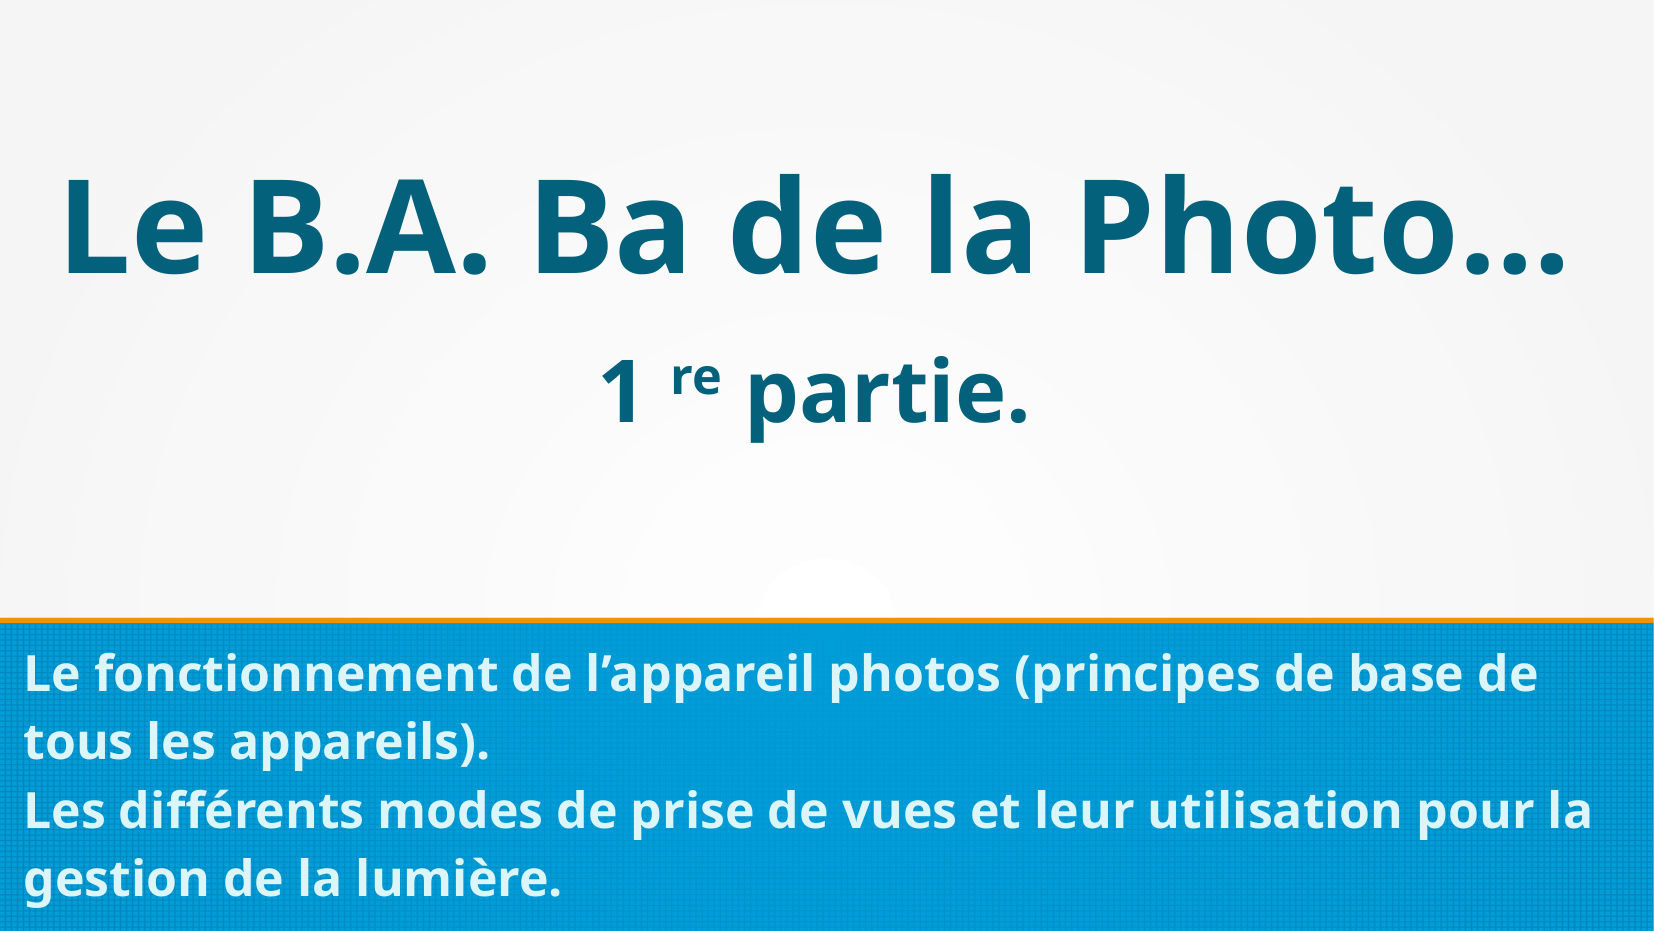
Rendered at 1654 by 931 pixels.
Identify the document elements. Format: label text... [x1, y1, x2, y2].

picture [0, 0, 1654, 623]
subtitle Le fonctionnement de l’appareil photos (principes de base de tous les appareils). Les différents modes de prise de vues et leur utilisation pour la gestion de la lumière. [23, 638, 1619, 893]
title Le B.A. Ba de la Photo… 1 re partie. [35, 35, 1595, 520]
